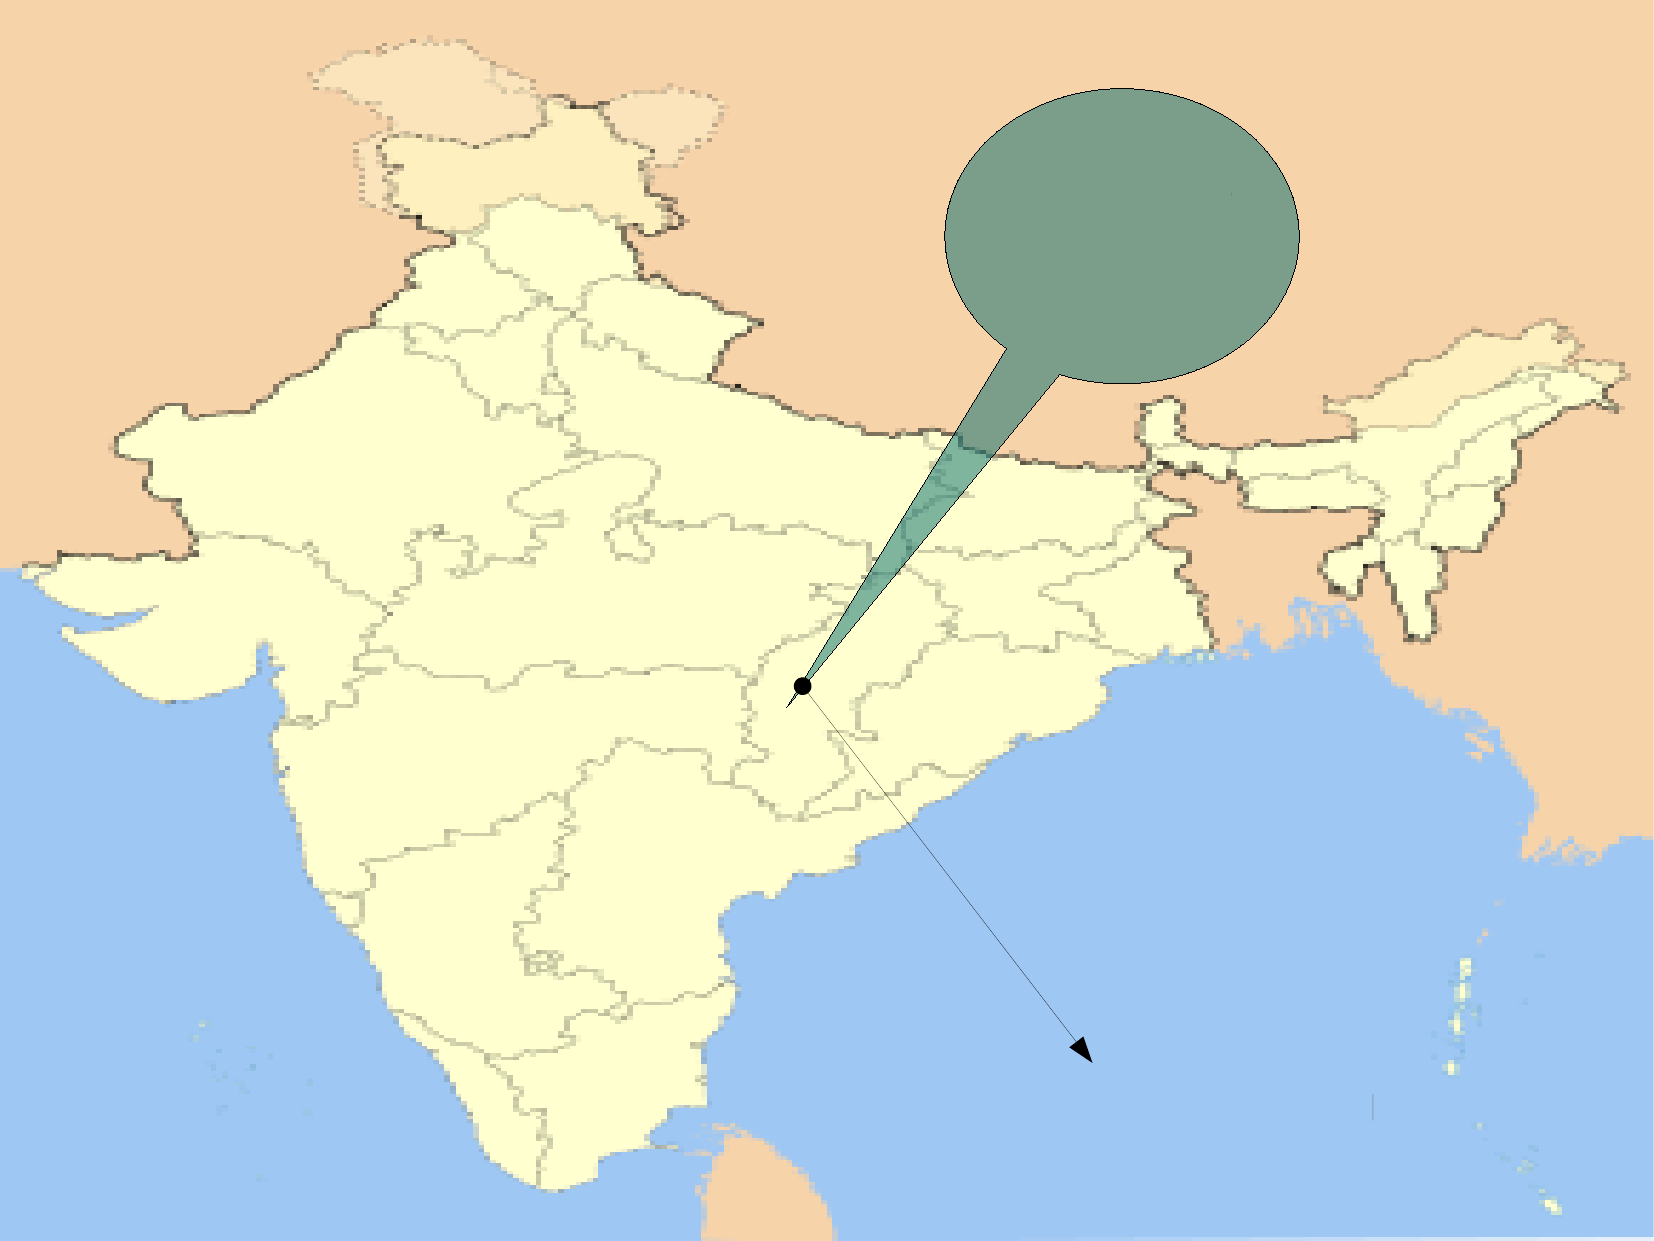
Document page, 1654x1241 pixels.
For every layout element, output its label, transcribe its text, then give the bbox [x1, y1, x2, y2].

text_box CHHATISGARH [805, 88, 1300, 680]
text_box RAIPUR [1003, 1078, 1388, 1136]
picture [0, 0, 1654, 1241]
